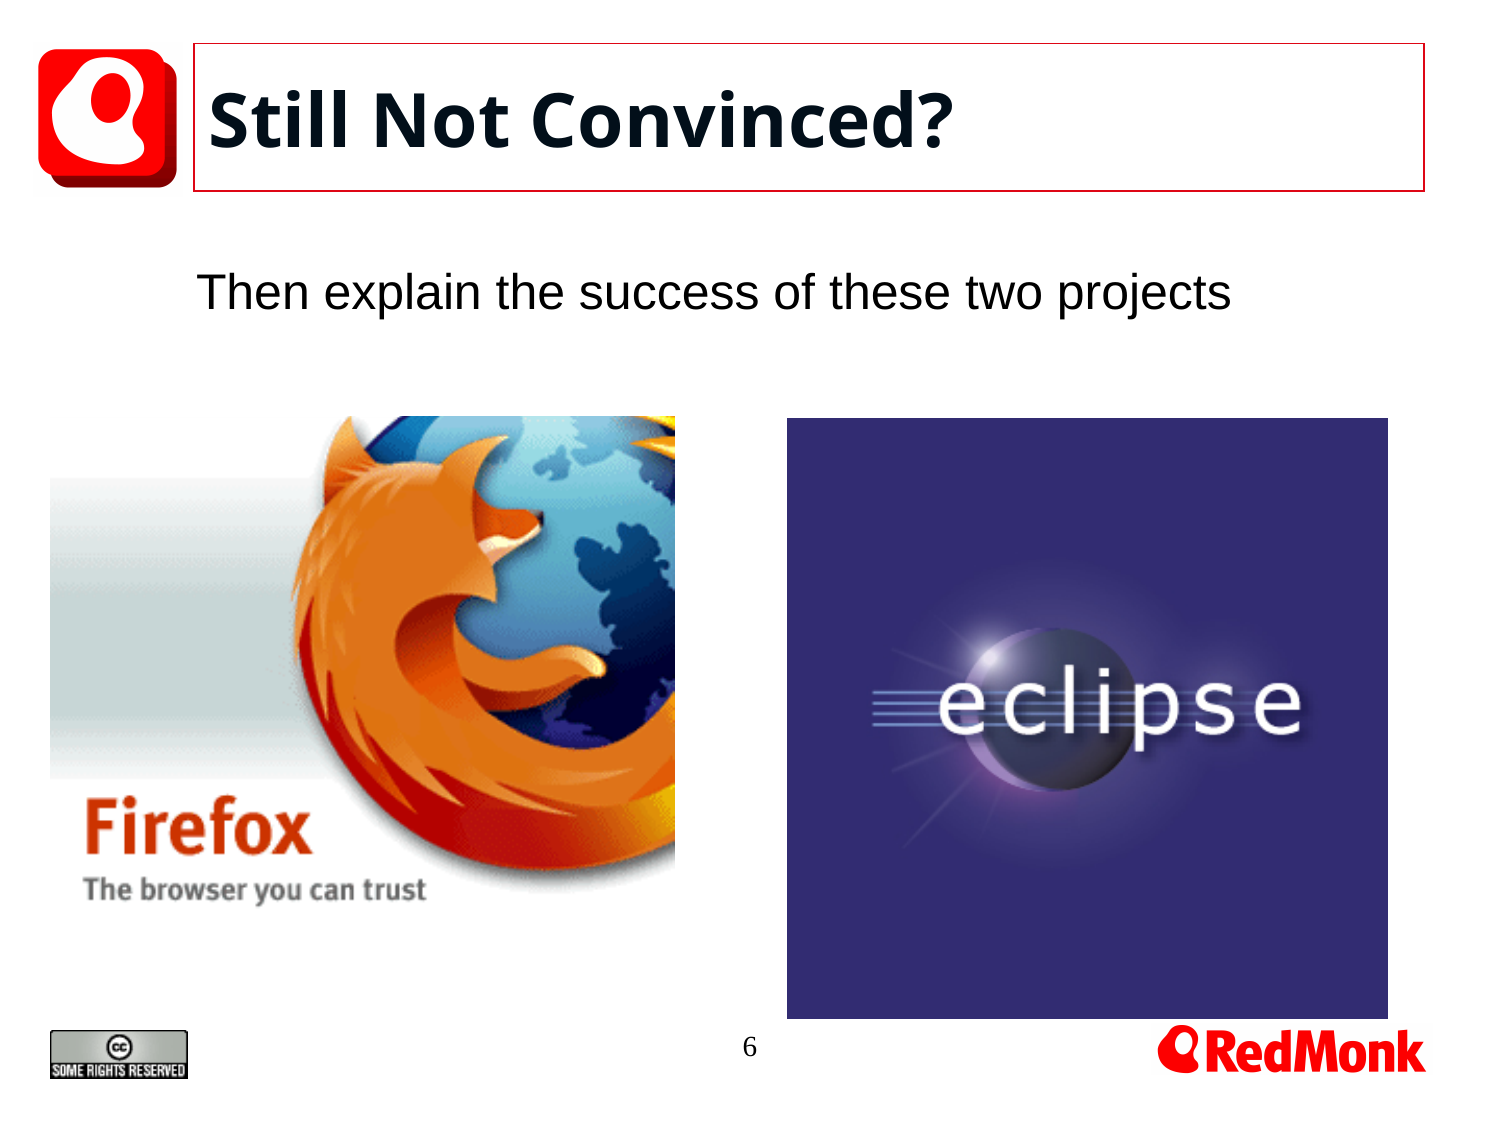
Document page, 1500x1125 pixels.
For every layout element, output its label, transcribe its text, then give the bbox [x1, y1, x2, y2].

picture [1151, 1023, 1433, 1075]
picture [50, 416, 676, 938]
text_box Then explain the success of these two projects [181, 274, 1494, 325]
title Still Not Convinced? [193, 43, 1424, 191]
picture [787, 418, 1388, 1019]
picture [50, 1030, 188, 1079]
picture [33, 42, 183, 197]
